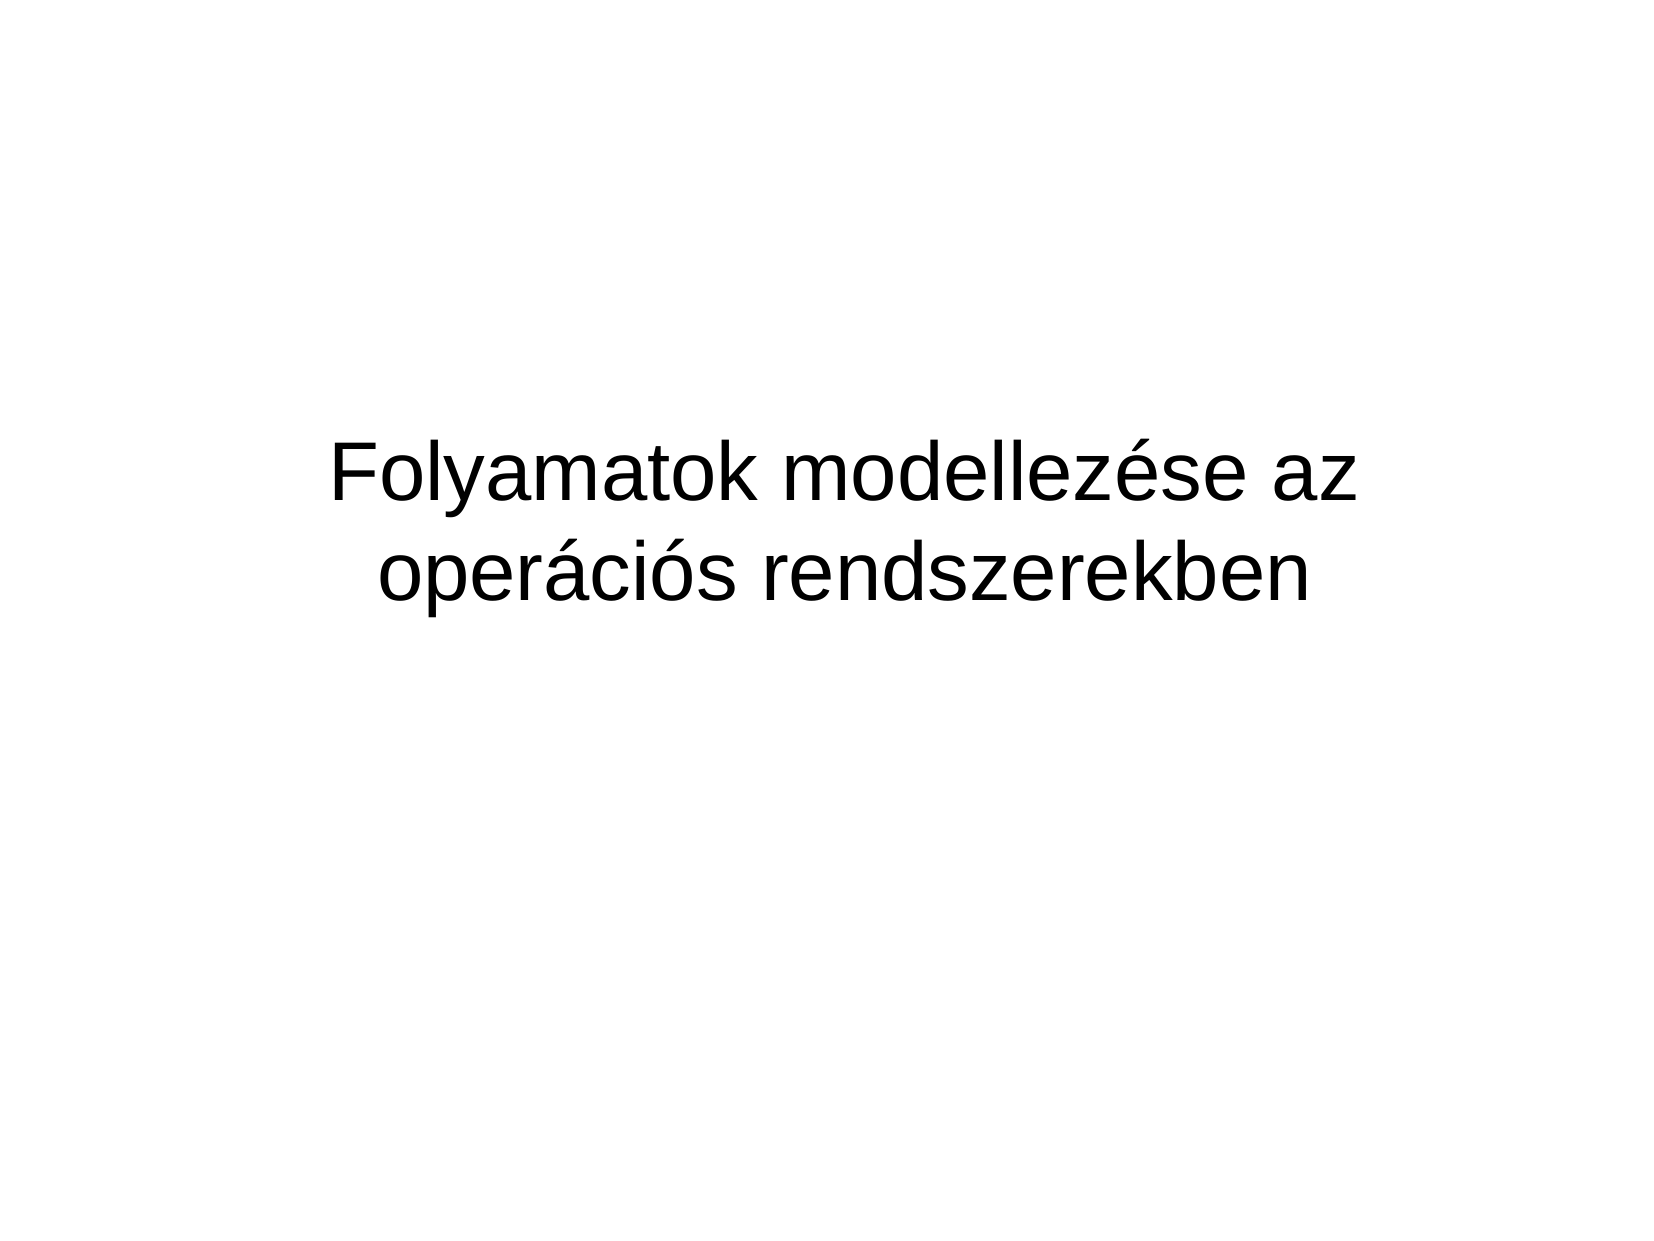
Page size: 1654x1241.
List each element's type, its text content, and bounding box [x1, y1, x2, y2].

title Folyamatok modellezése az operációs rendszerekben [124, 413, 1530, 620]
